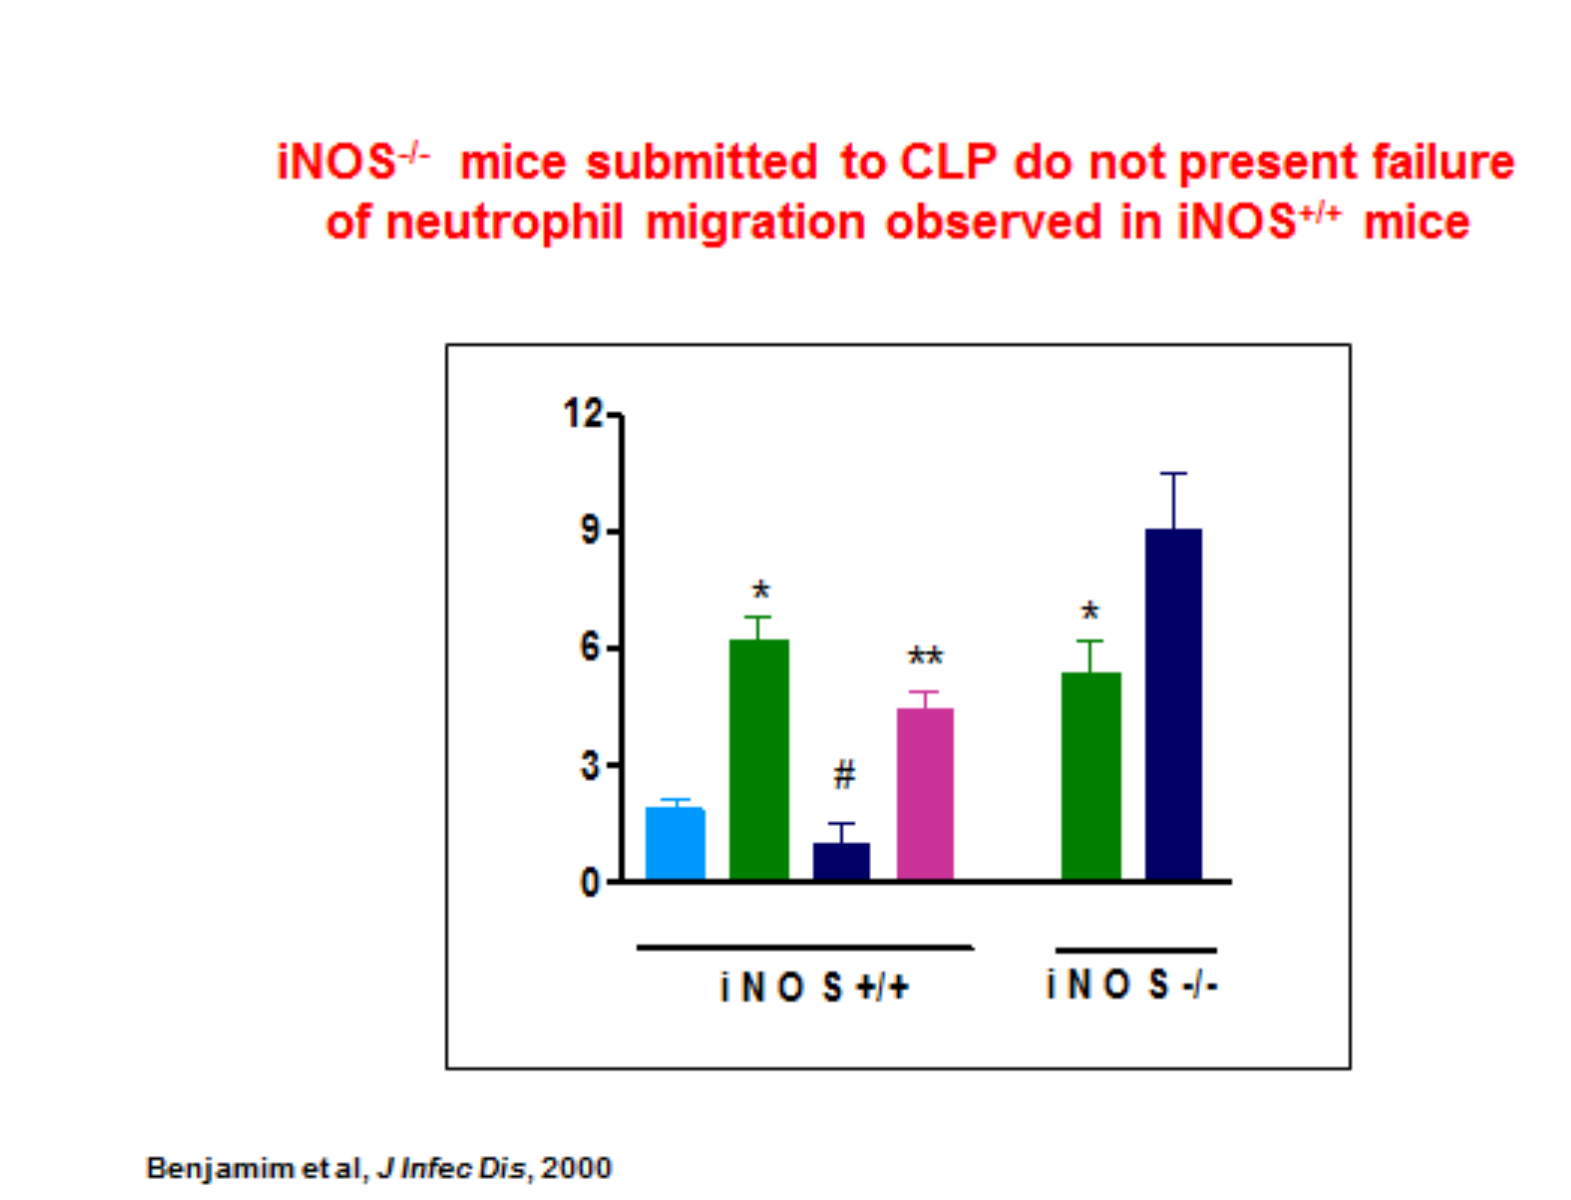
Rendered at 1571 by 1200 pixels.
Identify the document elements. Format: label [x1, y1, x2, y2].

picture [135, 51, 1571, 1200]
